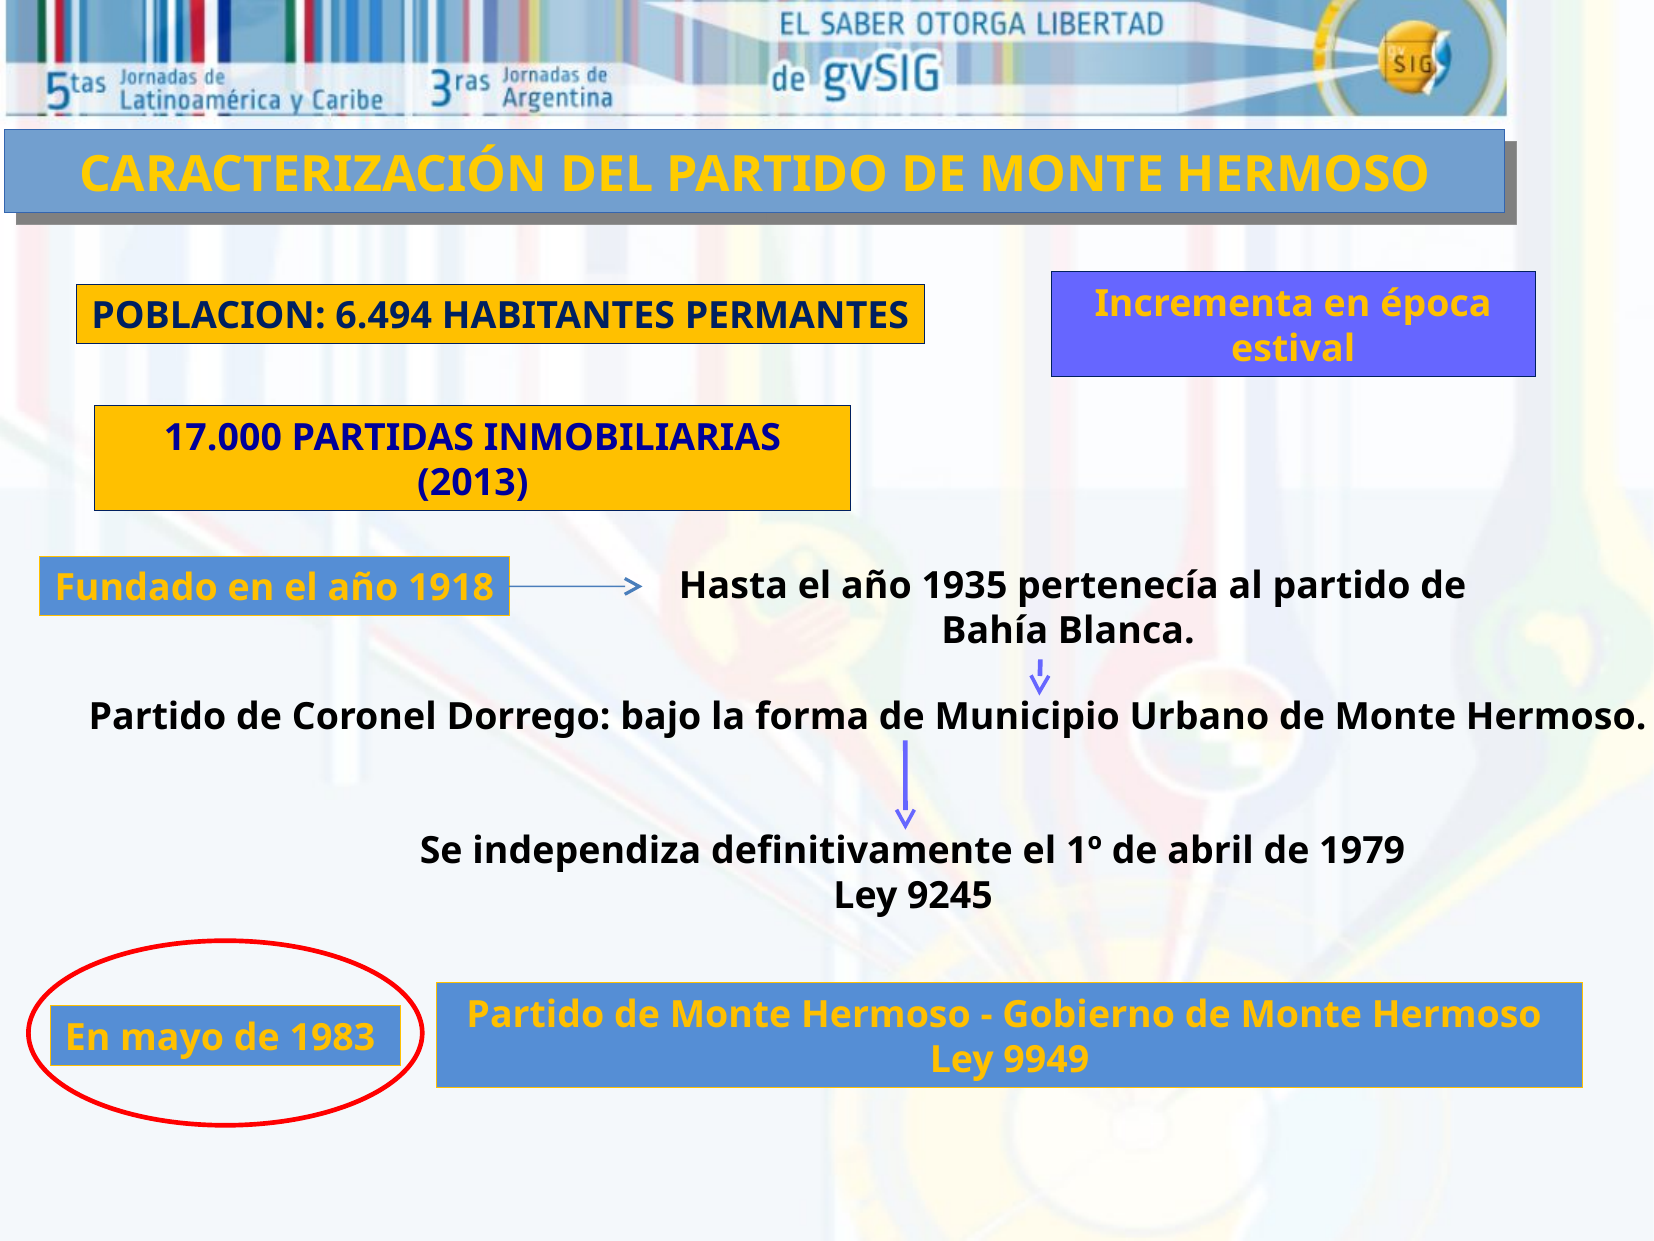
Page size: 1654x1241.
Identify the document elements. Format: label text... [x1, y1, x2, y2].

text_box En mayo de 1983 [50, 1005, 401, 1066]
text_box Se independiza definitivamente el 1º de abril de 1979 Ley 9245 [339, 818, 1487, 924]
text_box Hasta el año 1935 pertenecía al partido de Bahía Blanca. [660, 553, 1487, 659]
text_box Incrementa en época estival [1051, 271, 1536, 377]
text_box Partido de Coronel Dorrego: bajo la forma de Municipio Urbano de Monte Hermoso. [73, 684, 1654, 790]
text_box Fundado en el año 1918 [39, 556, 510, 616]
picture [0, 0, 1654, 1241]
text_box Partido de Monte Hermoso - Gobierno de Monte Hermoso Ley 9949 [436, 982, 1583, 1088]
text_box CARACTERIZACIÓN DEL PARTIDO DE MONTE HERMOSO [4, 129, 1505, 213]
text_box 17.000 PARTIDAS INMOBILIARIAS (2013) [94, 405, 851, 511]
text_box POBLACION: 6.494 HABITANTES PERMANTES [76, 284, 925, 344]
